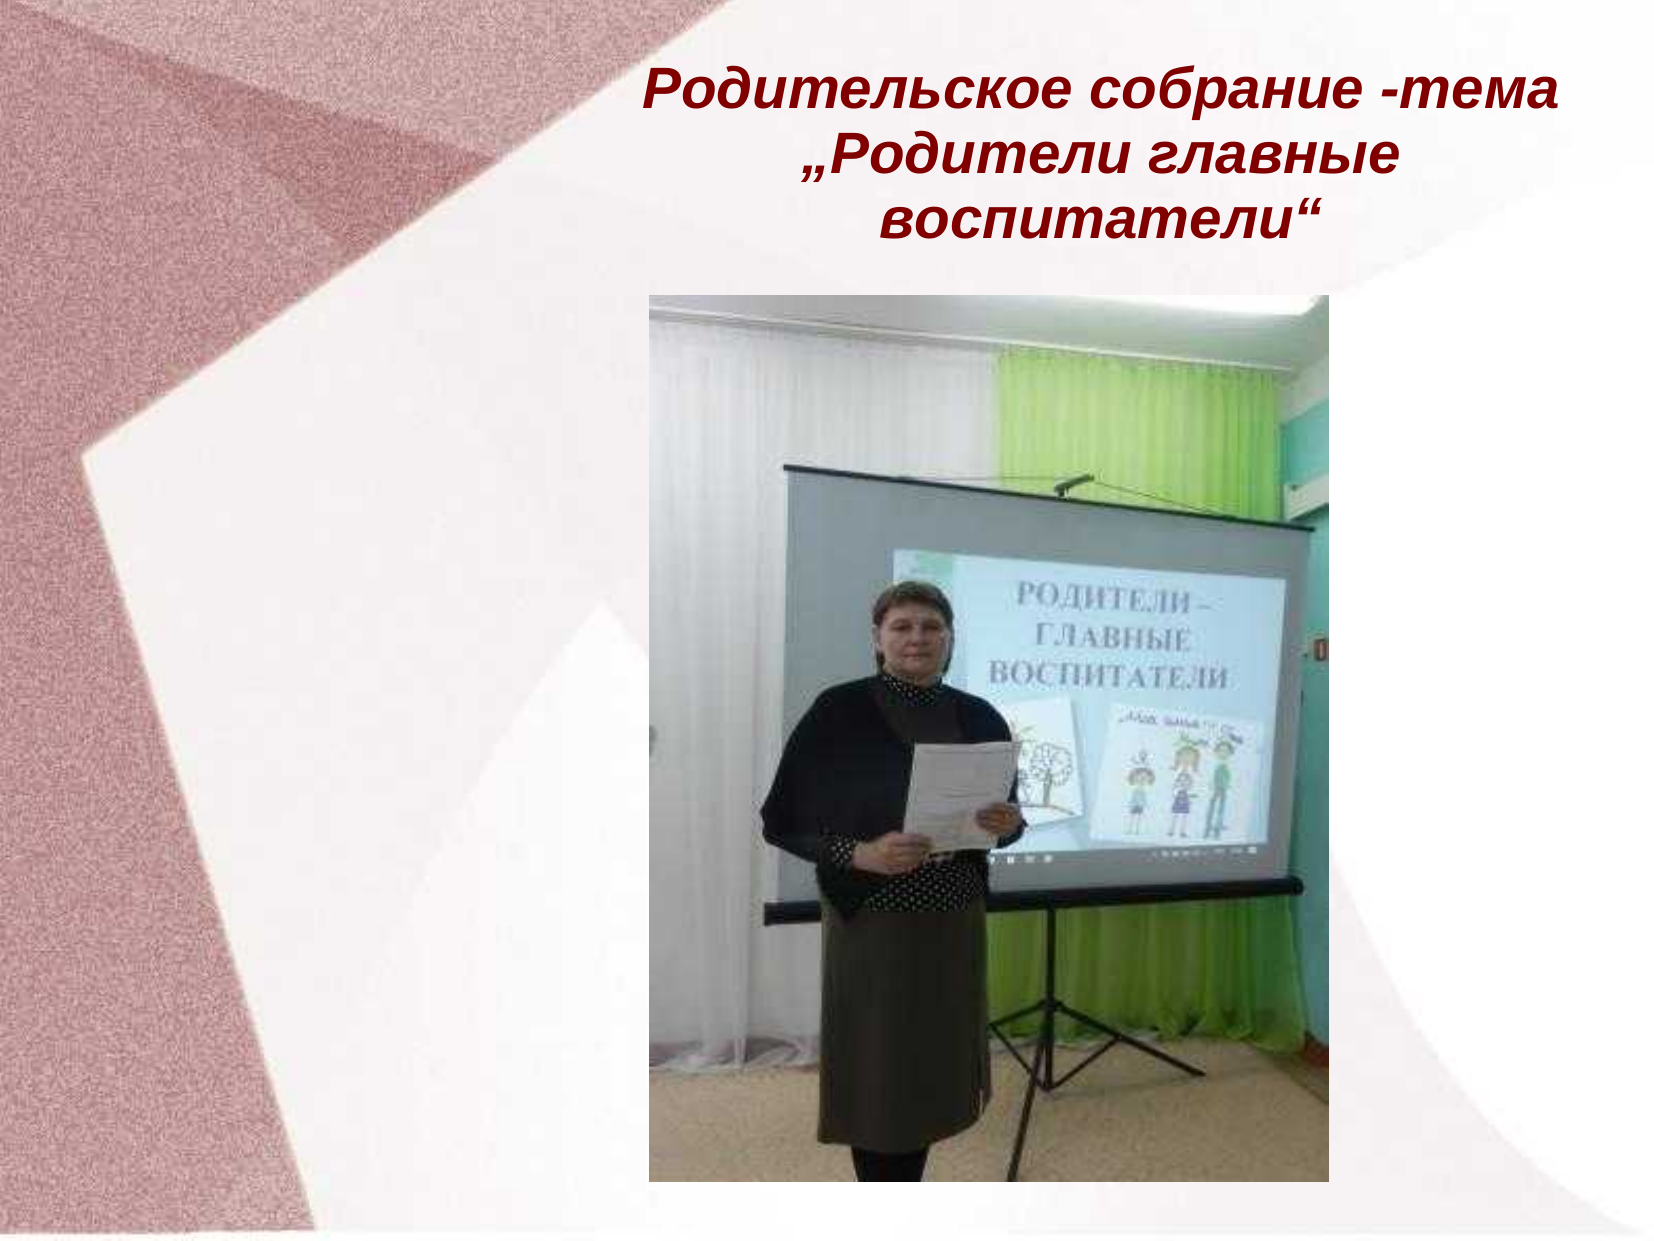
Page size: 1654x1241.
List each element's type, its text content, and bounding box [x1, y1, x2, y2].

picture [0, 0, 1654, 1241]
title Родительское собрание -тема „Родители главные воспитатели“ [596, 49, 1607, 257]
